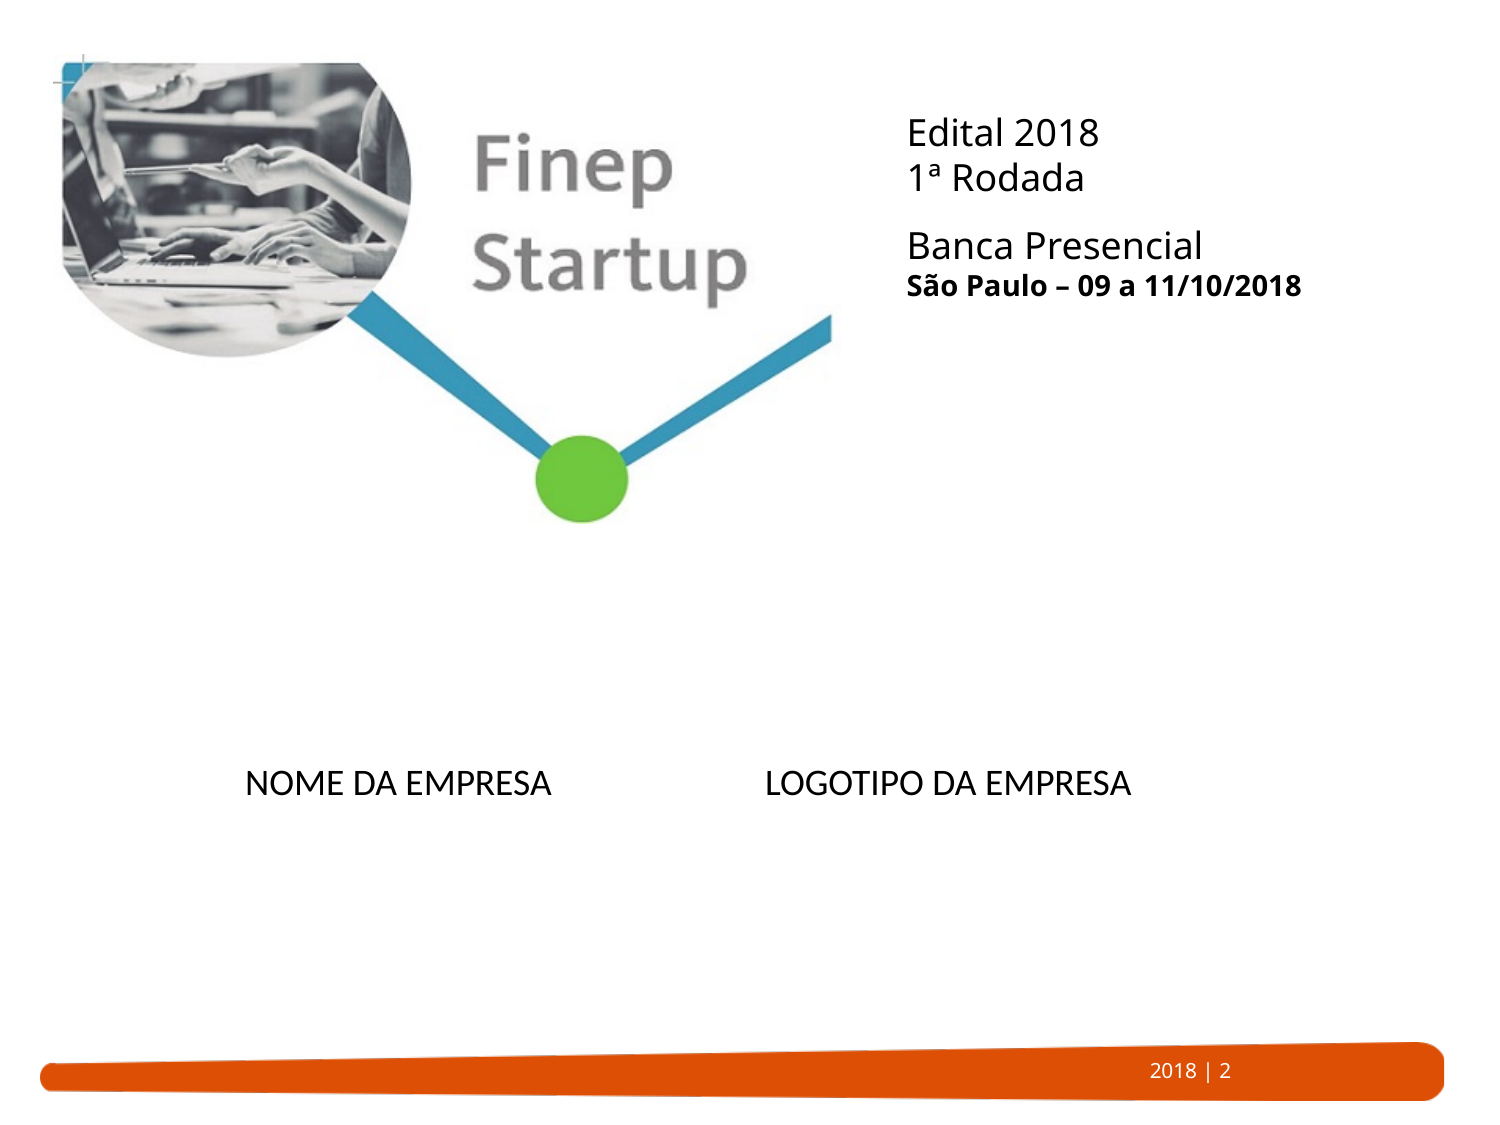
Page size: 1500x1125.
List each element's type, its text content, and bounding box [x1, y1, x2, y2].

text_box LOGOTIPO DA EMPRESA [750, 750, 1176, 811]
picture [53, 54, 841, 524]
text_box Edital 2018 1ª Rodada Banca Presencial São Paulo – 09 a 11/10/2018 [891, 101, 1459, 312]
text_box NOME DA EMPRESA [230, 750, 656, 811]
